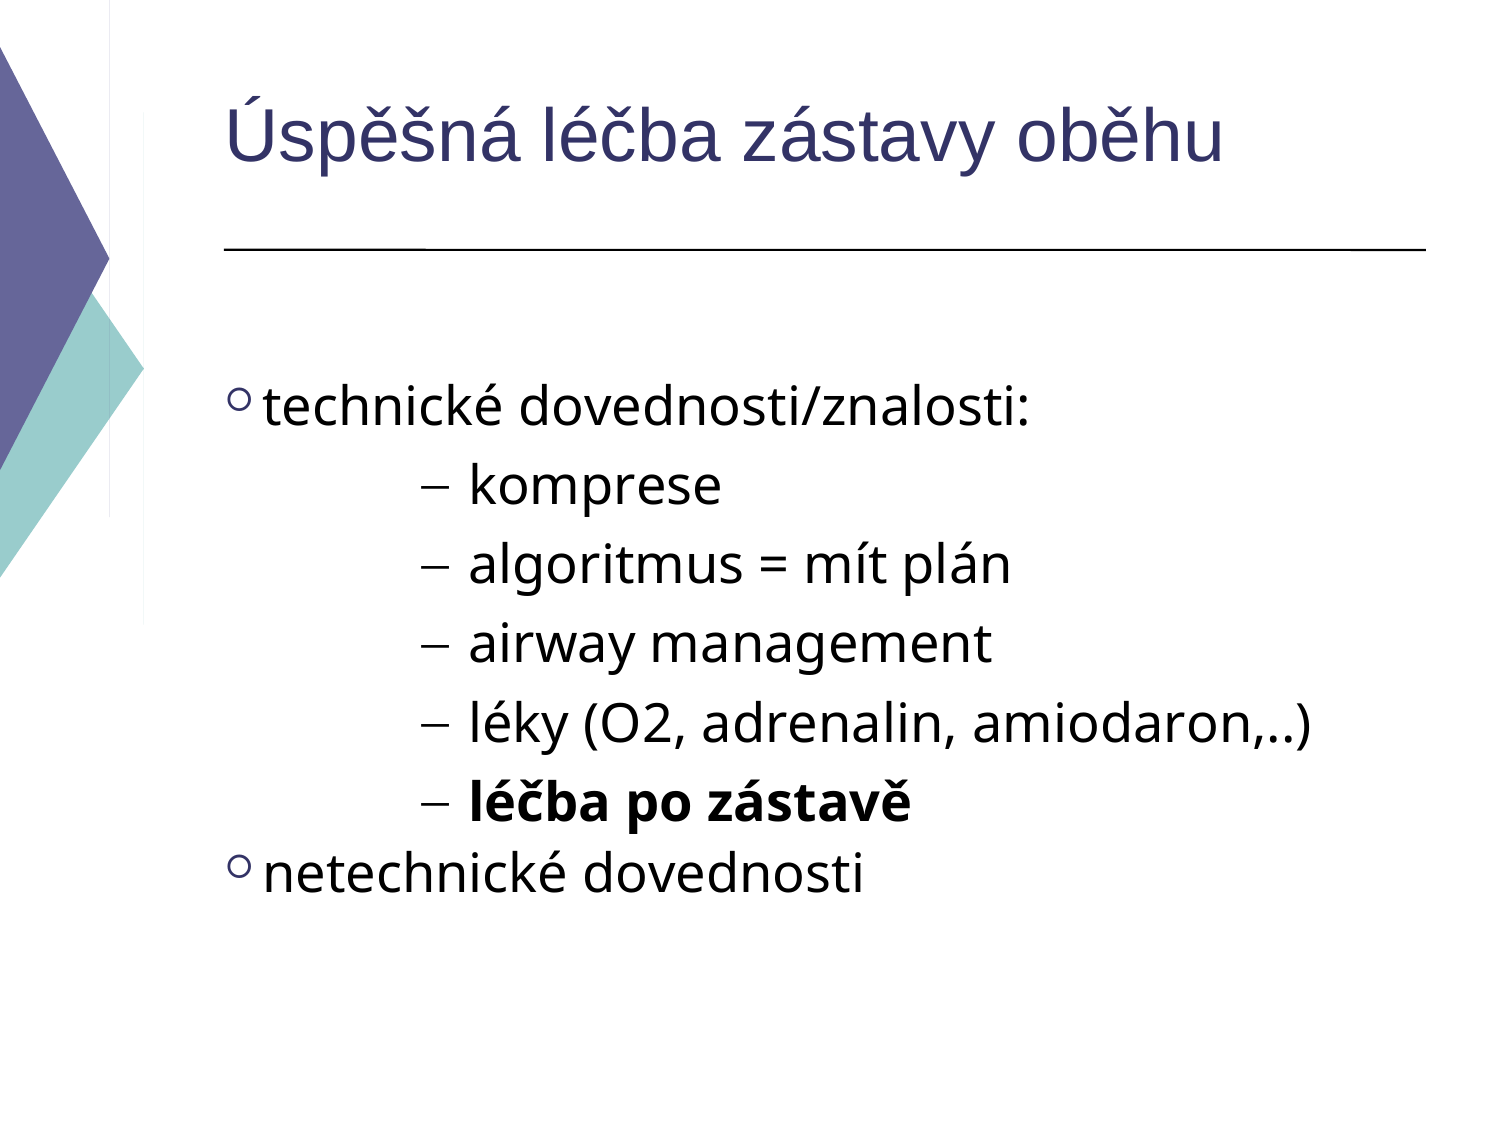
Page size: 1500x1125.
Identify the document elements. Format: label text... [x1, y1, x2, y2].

title Úspěšná léčba zástavy oběhu [224, 41, 1423, 236]
list technické dovednosti/znalosti: komprese algoritmus = mít plán airway management léky (O2, adrenalin, amiodaron,..) léčba po zástavě netechnické dovednosti [224, 299, 1423, 966]
